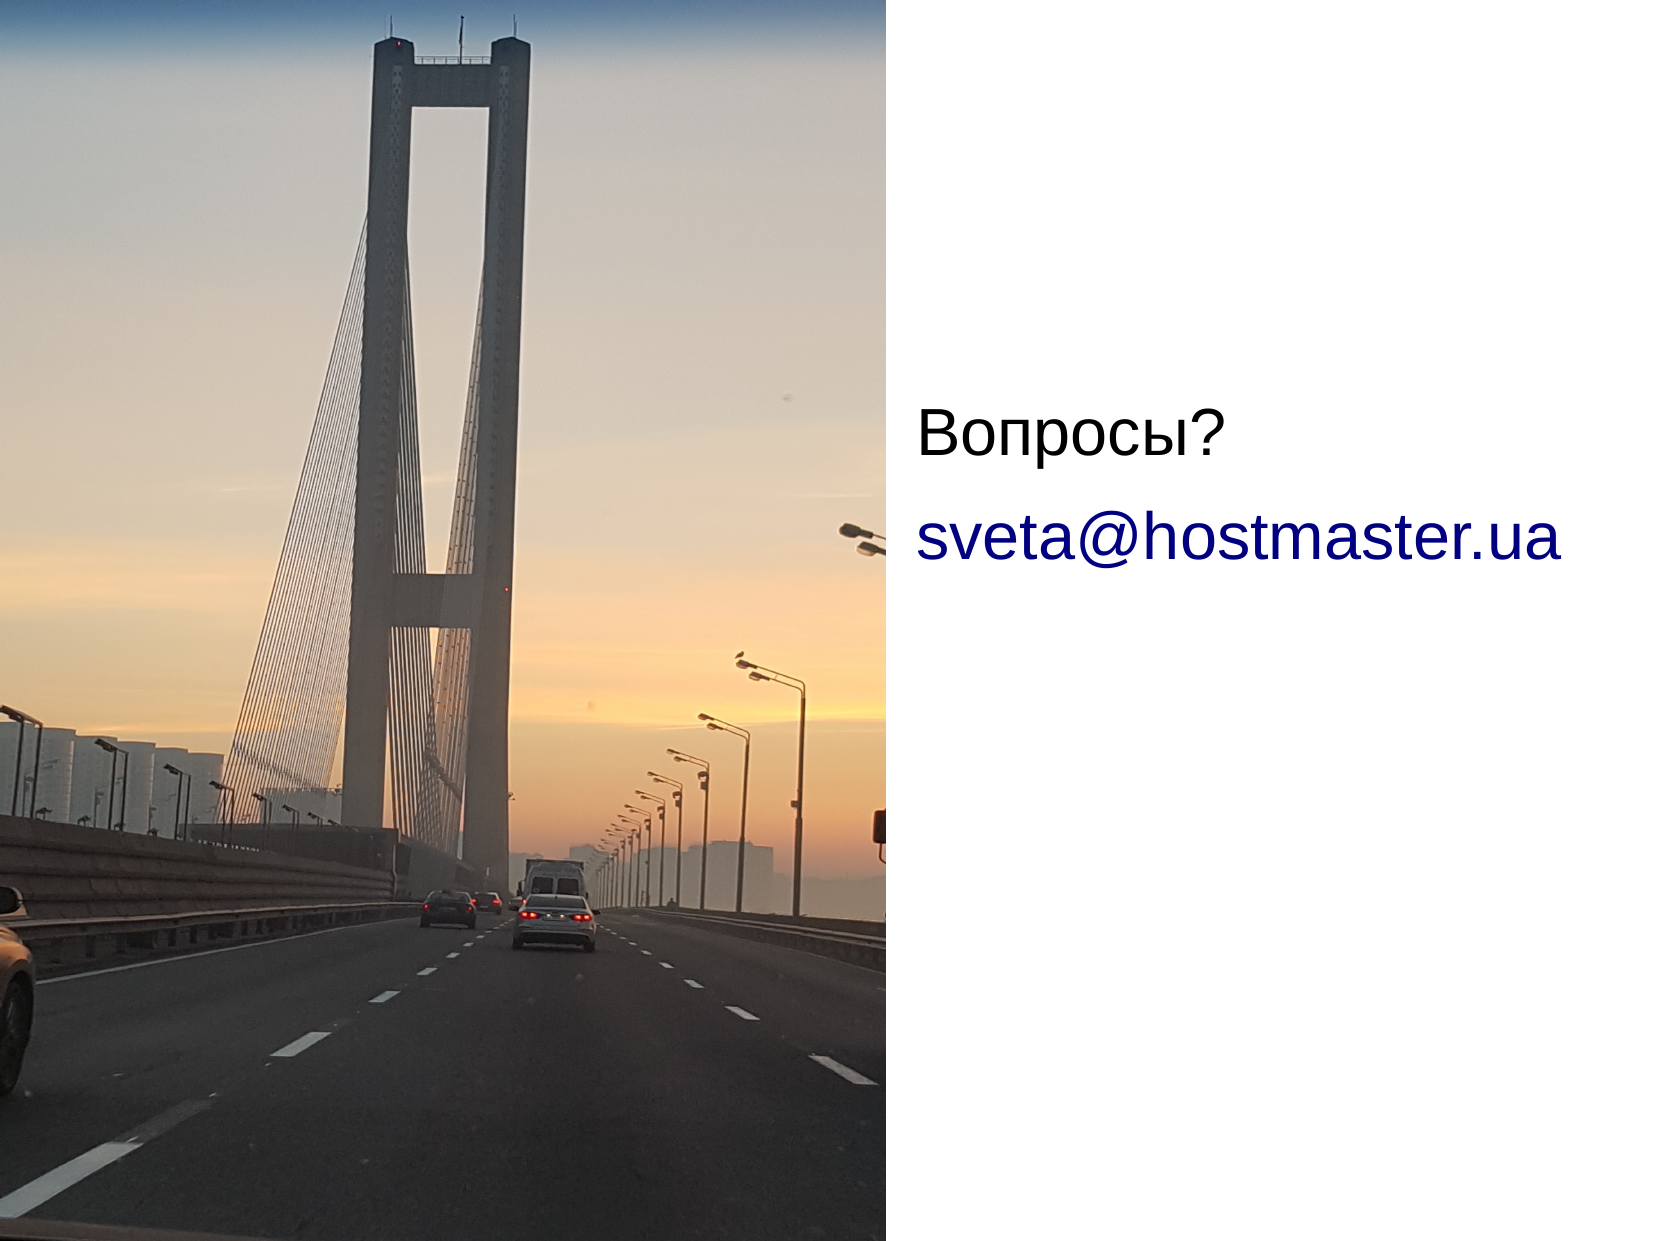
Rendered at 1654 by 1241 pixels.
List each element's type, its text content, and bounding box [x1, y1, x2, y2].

list Вопросы? sveta@hostmaster.ua [845, 290, 1572, 1010]
picture [0, 0, 886, 1241]
